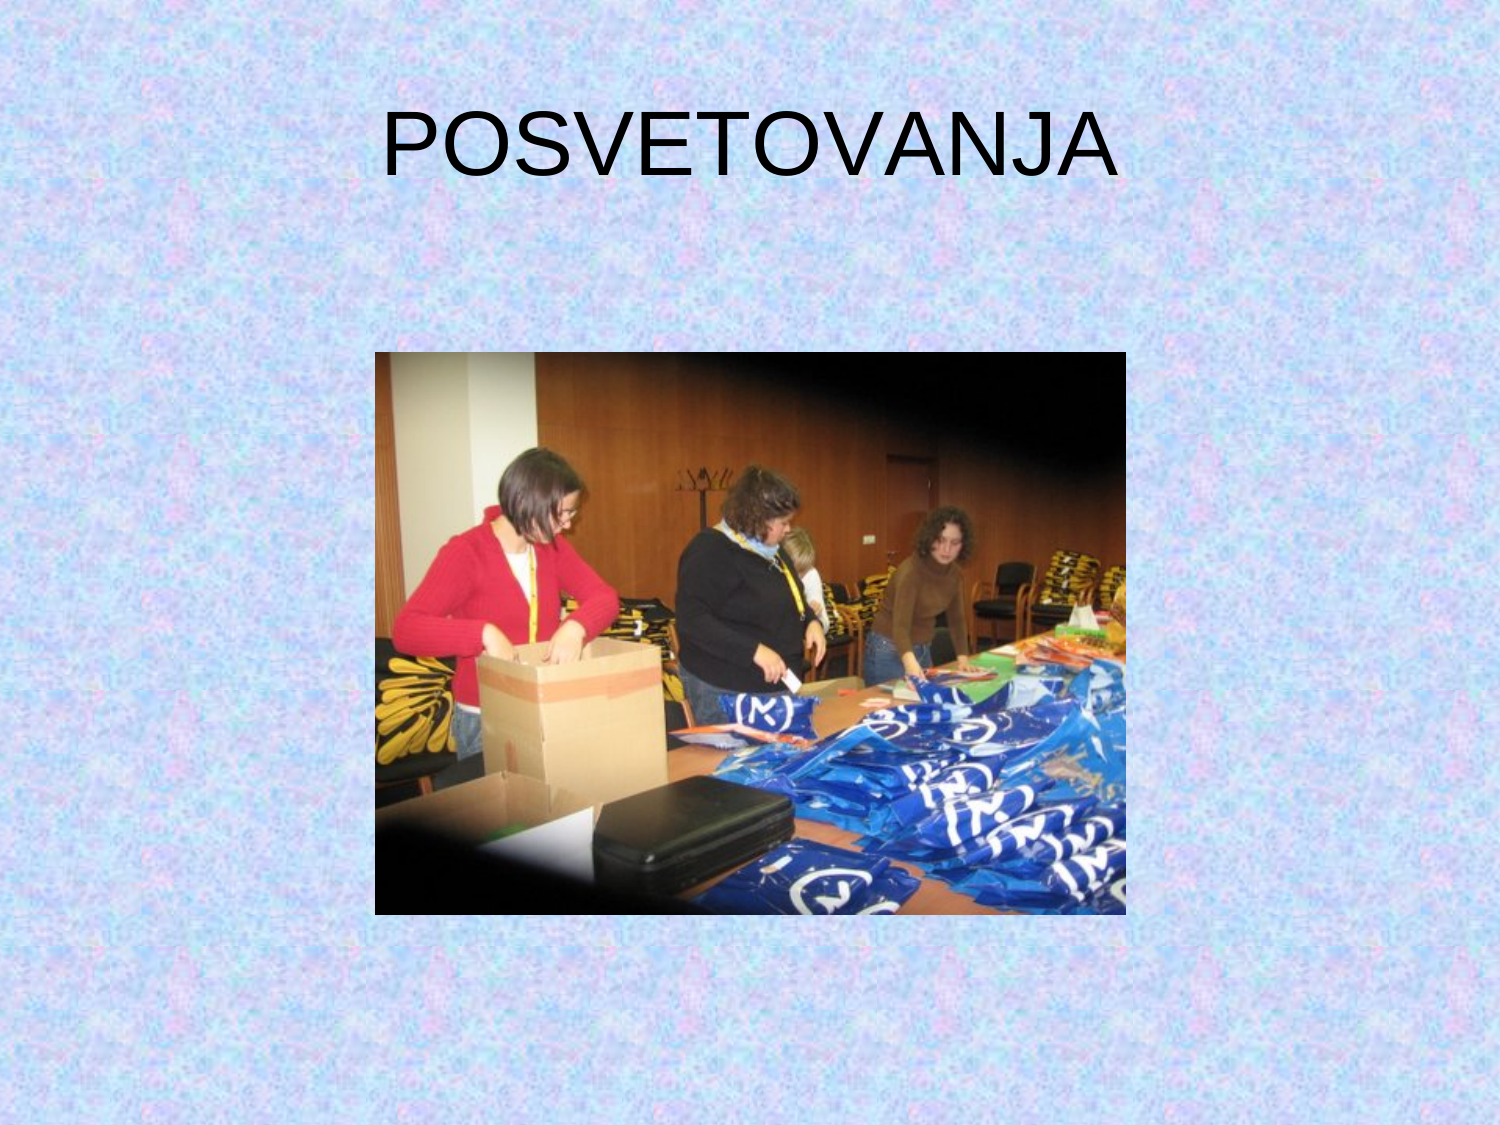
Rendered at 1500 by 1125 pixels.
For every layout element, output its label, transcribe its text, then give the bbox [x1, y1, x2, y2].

title POSVETOVANJA [75, 45, 1426, 233]
picture [0, 0, 1500, 1125]
